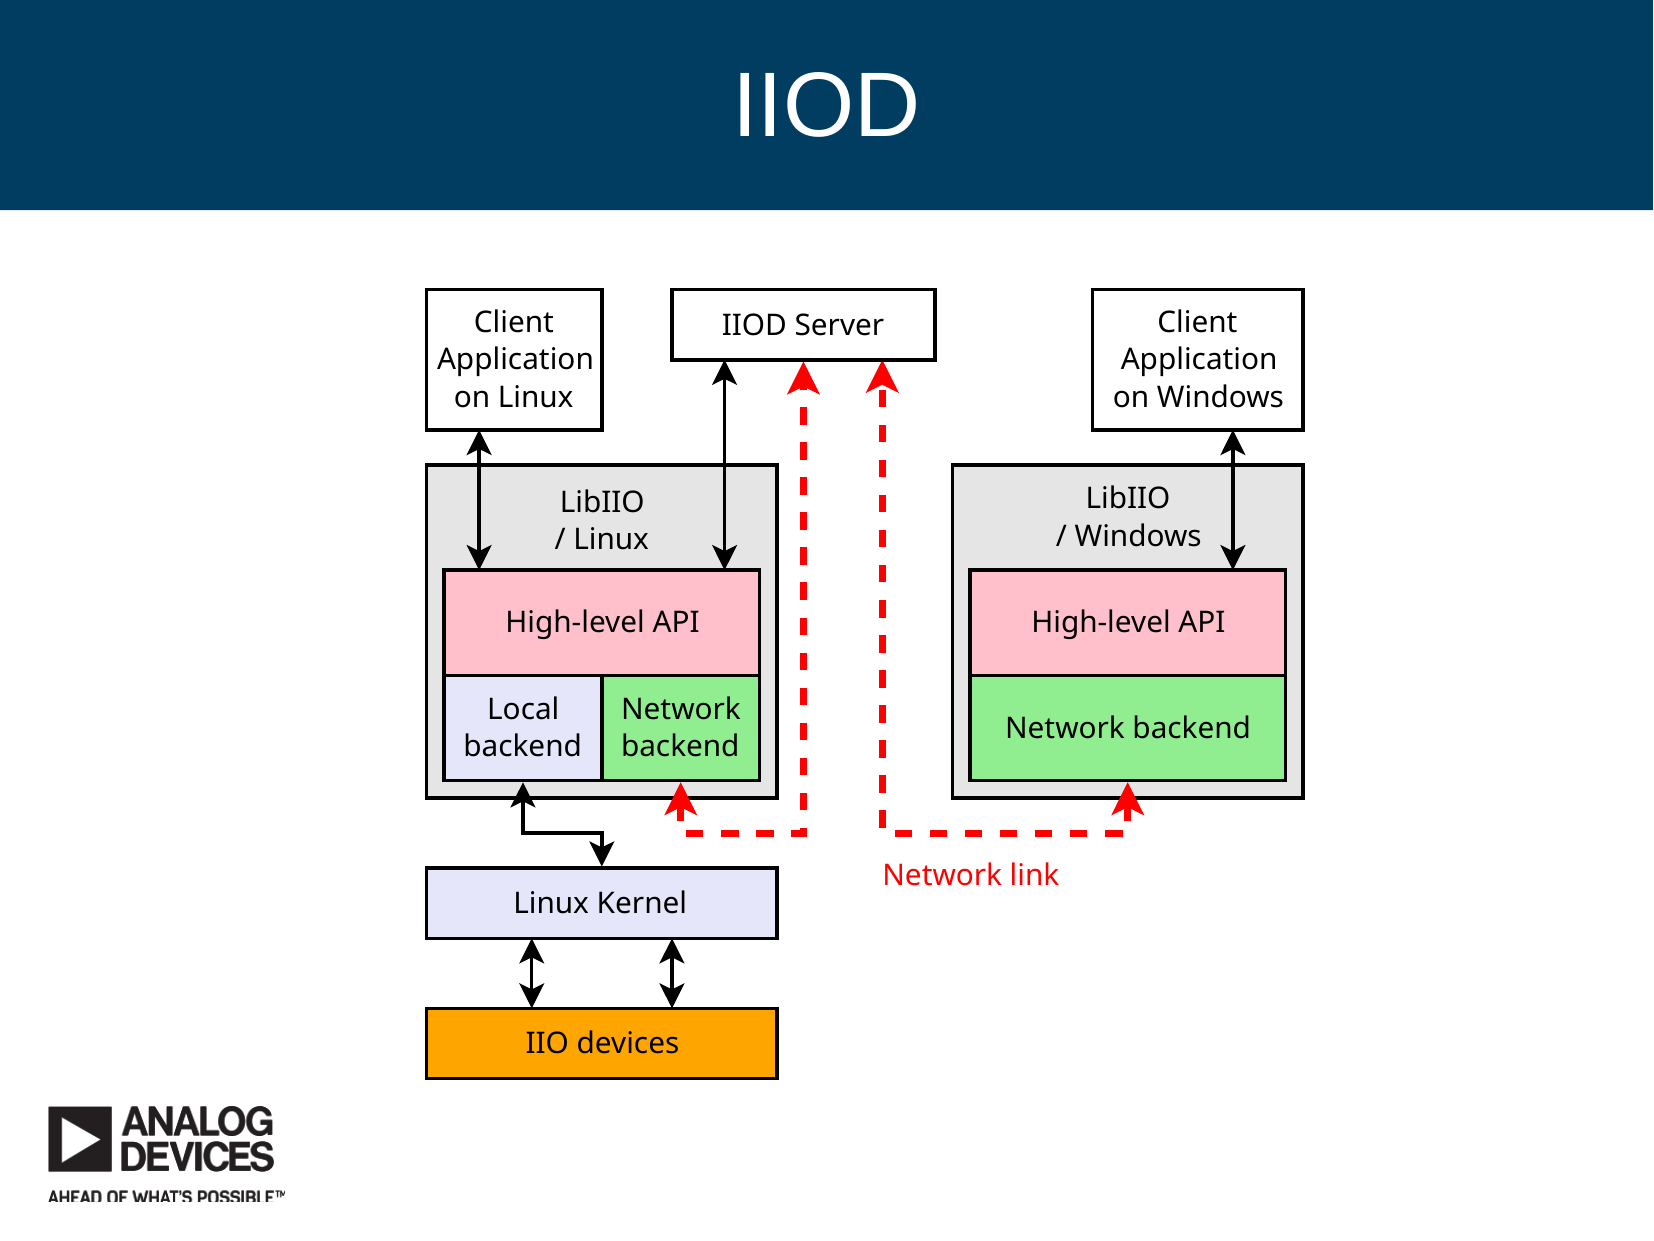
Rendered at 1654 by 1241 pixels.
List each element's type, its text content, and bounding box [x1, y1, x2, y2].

picture [413, 248, 1315, 1081]
title IIOD [0, 0, 1653, 211]
